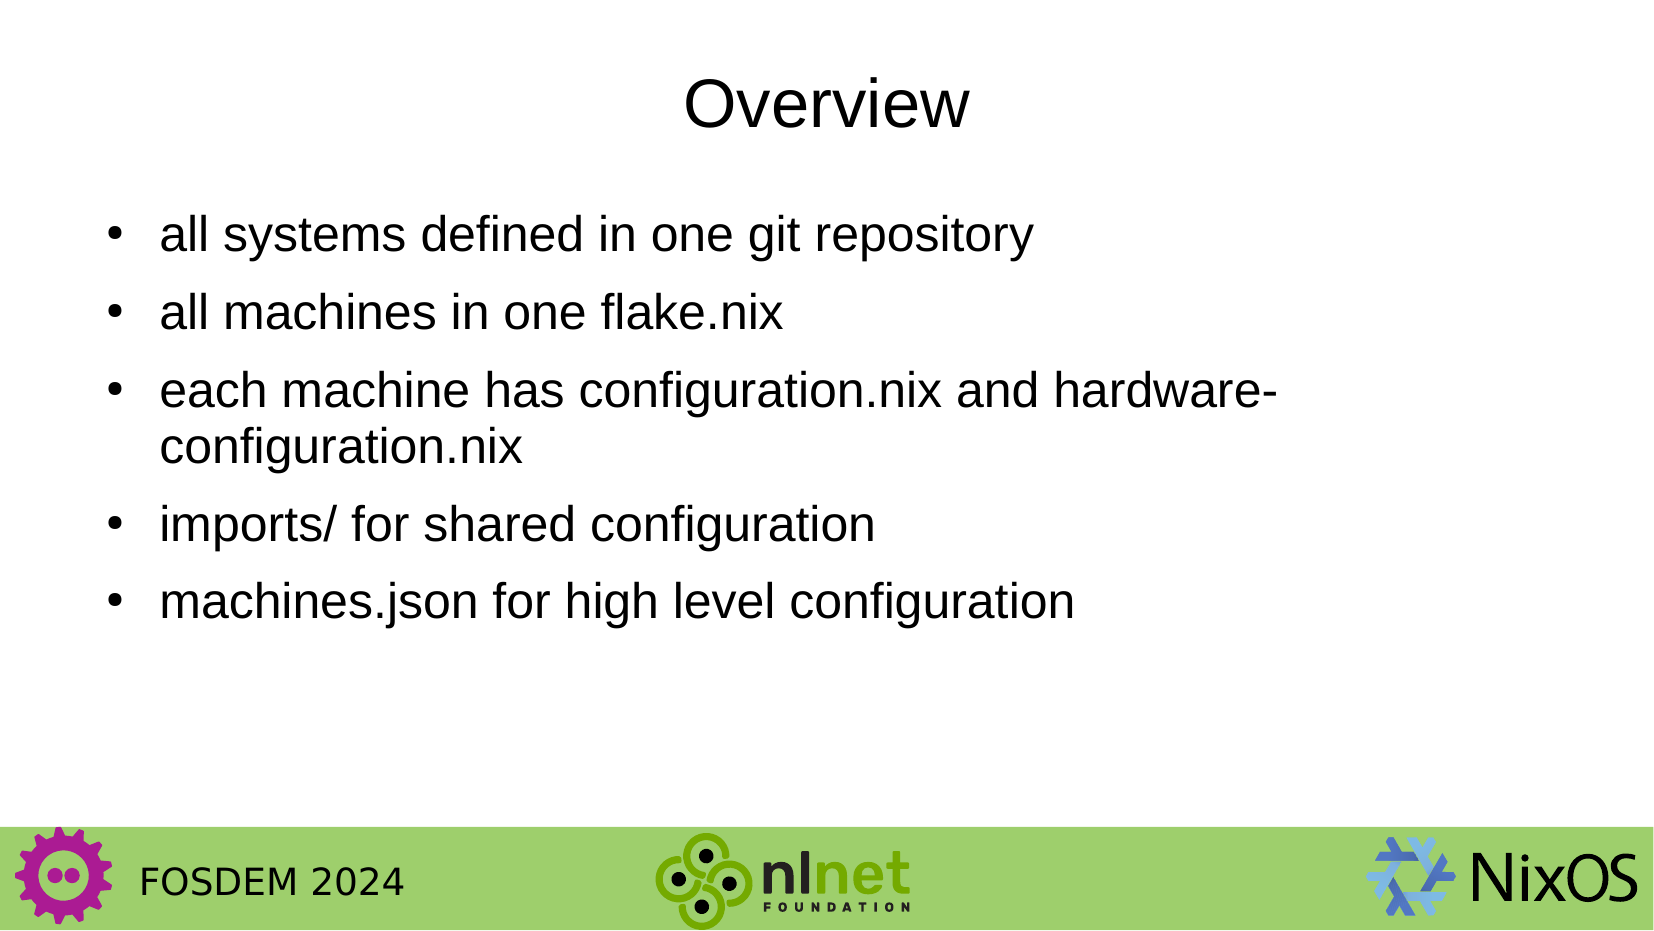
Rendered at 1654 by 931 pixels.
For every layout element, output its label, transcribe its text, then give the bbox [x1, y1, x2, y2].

list all systems defined in one git repository all machines in one flake.nix each machine has configuration.nix and hardware-configuration.nix imports/ for shared configuration machines.json for high level configuration [88, 206, 1565, 768]
title Overview [88, 29, 1565, 178]
